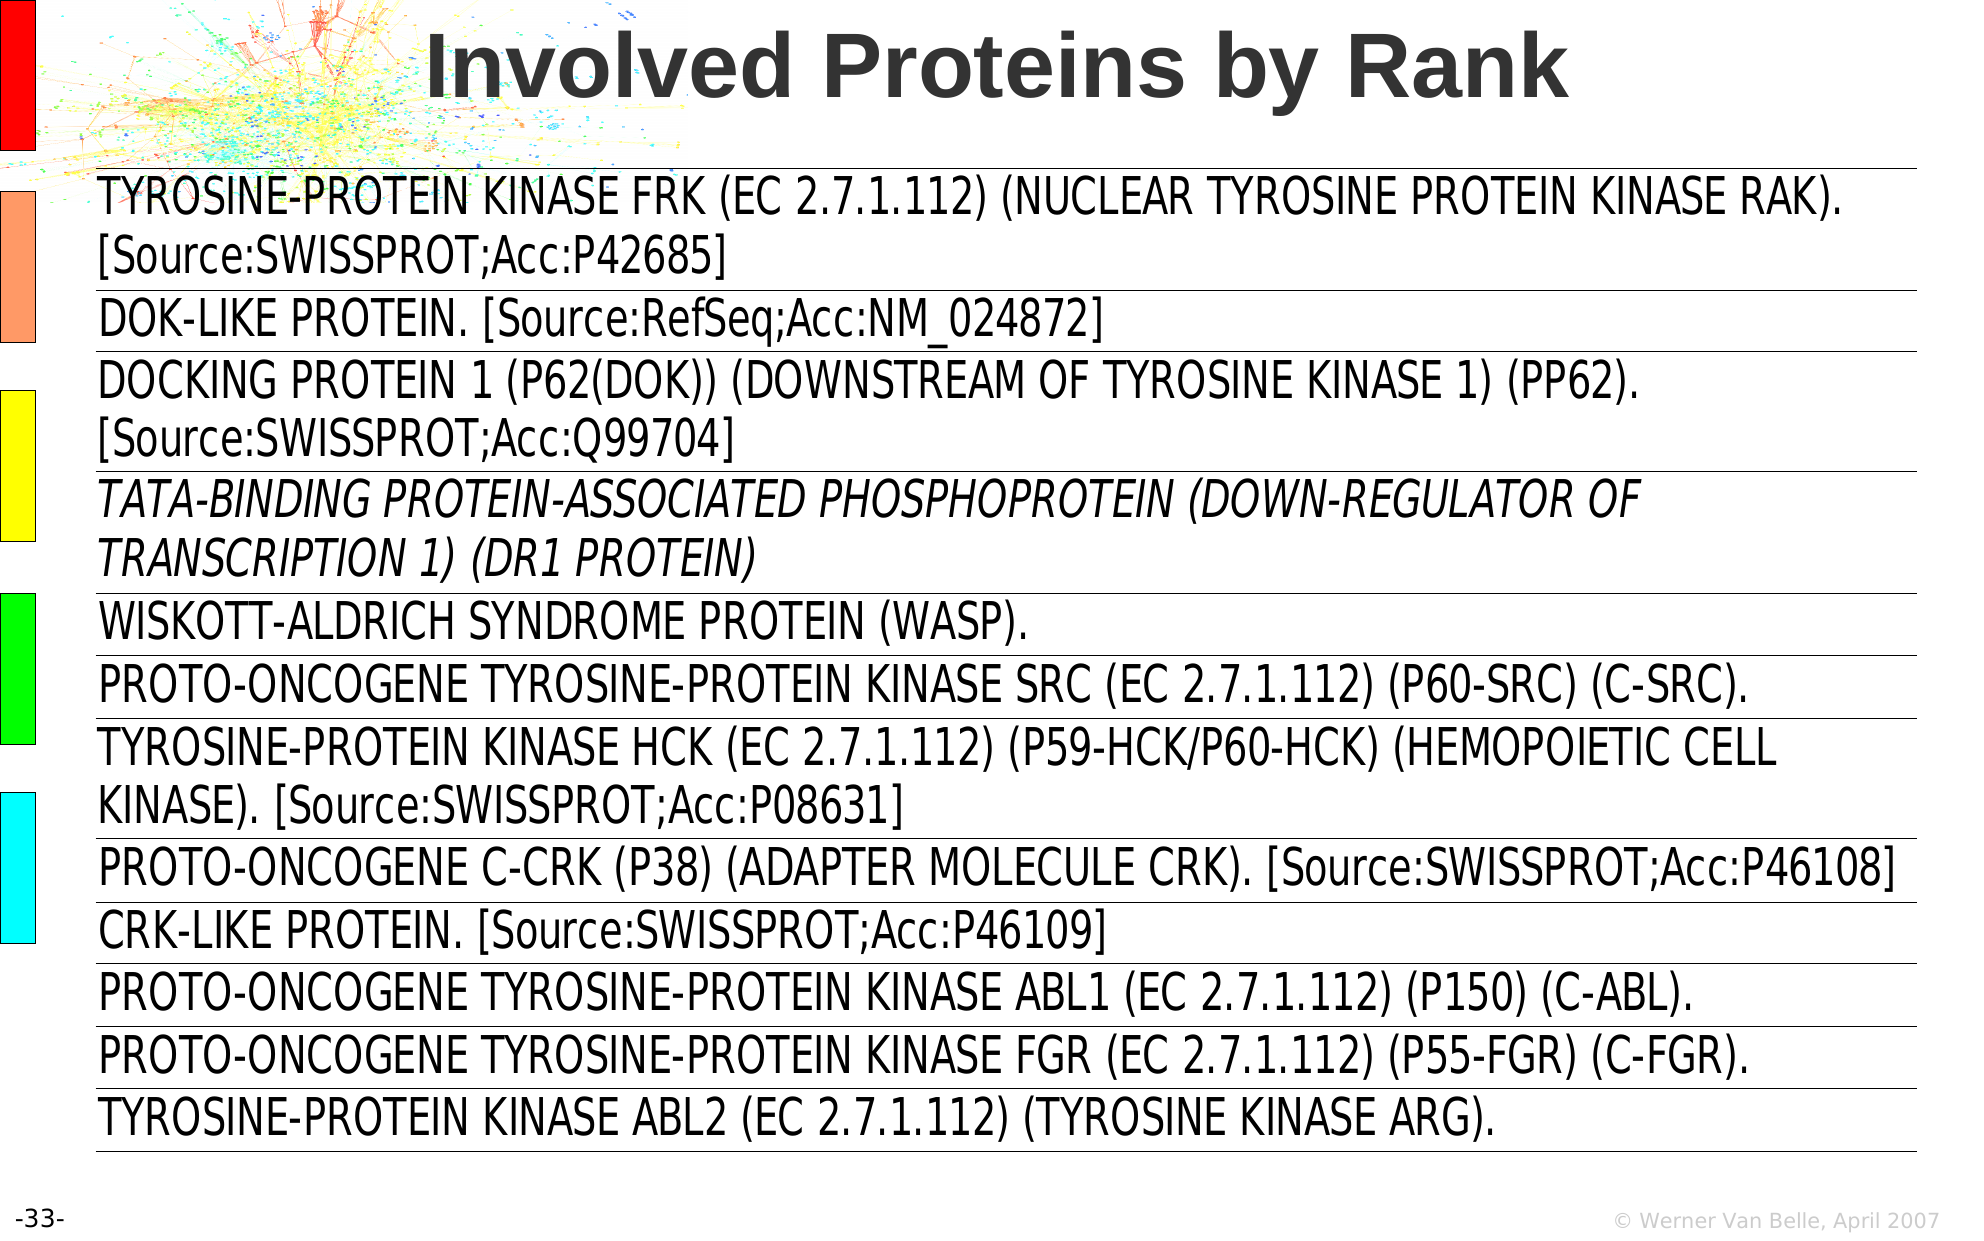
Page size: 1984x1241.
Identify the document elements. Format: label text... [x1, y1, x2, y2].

chart [95, 165, 1920, 1154]
title Involved Proteins by Rank [150, 0, 1845, 133]
